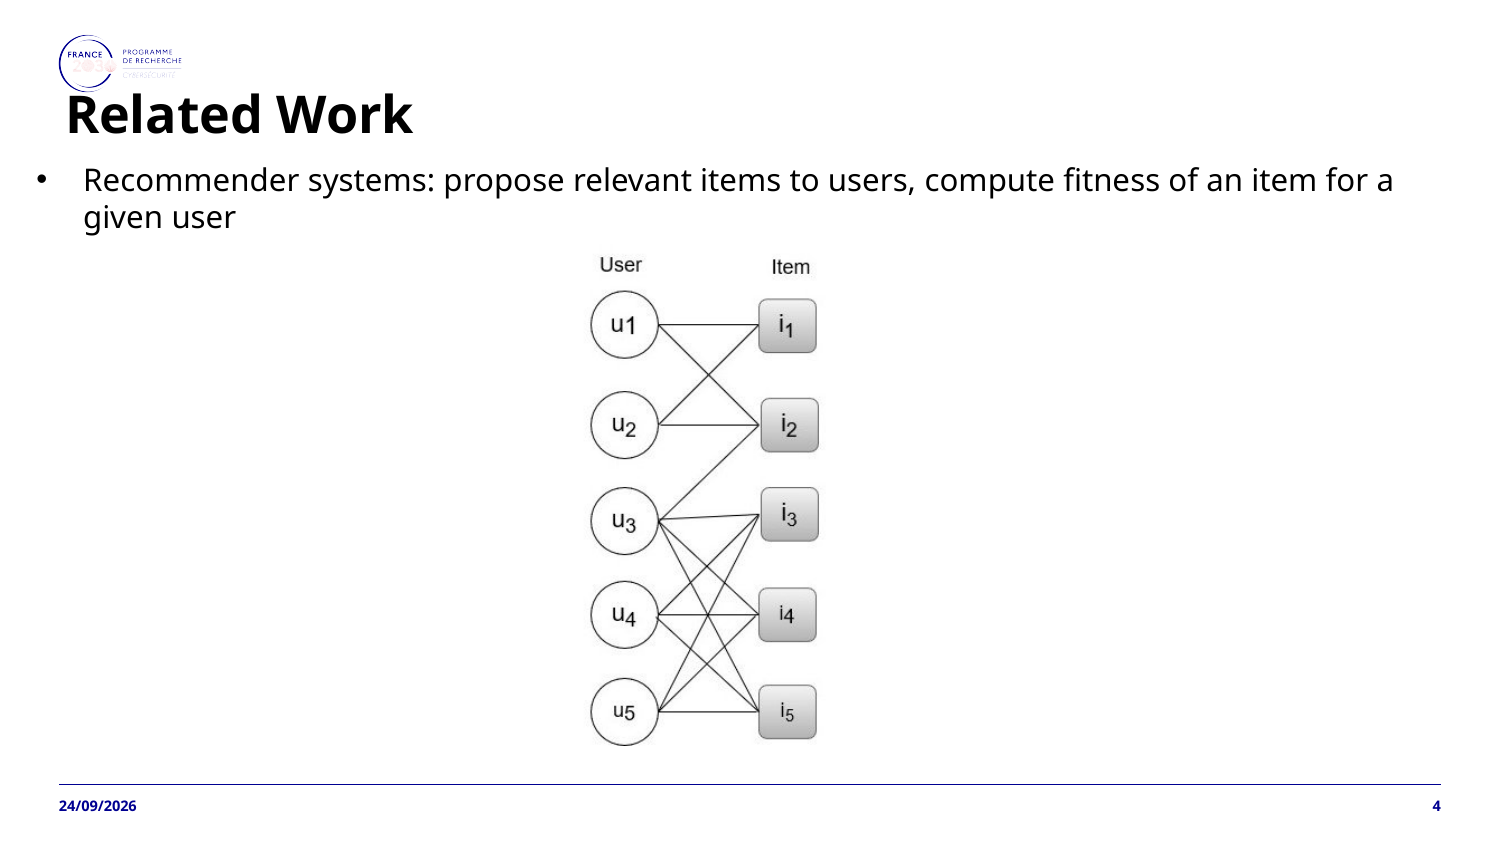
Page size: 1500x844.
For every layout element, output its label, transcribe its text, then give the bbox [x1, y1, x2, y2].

list Recommender systems: propose relevant items to users, compute fitness of an item for a given user [36, 160, 1419, 266]
title Related Work [65, 88, 1447, 178]
slide_number 23 [1364, 784, 1441, 830]
picture [557, 236, 857, 746]
picture [46, 22, 194, 105]
slide_number 26/01/2024 [59, 784, 260, 830]
